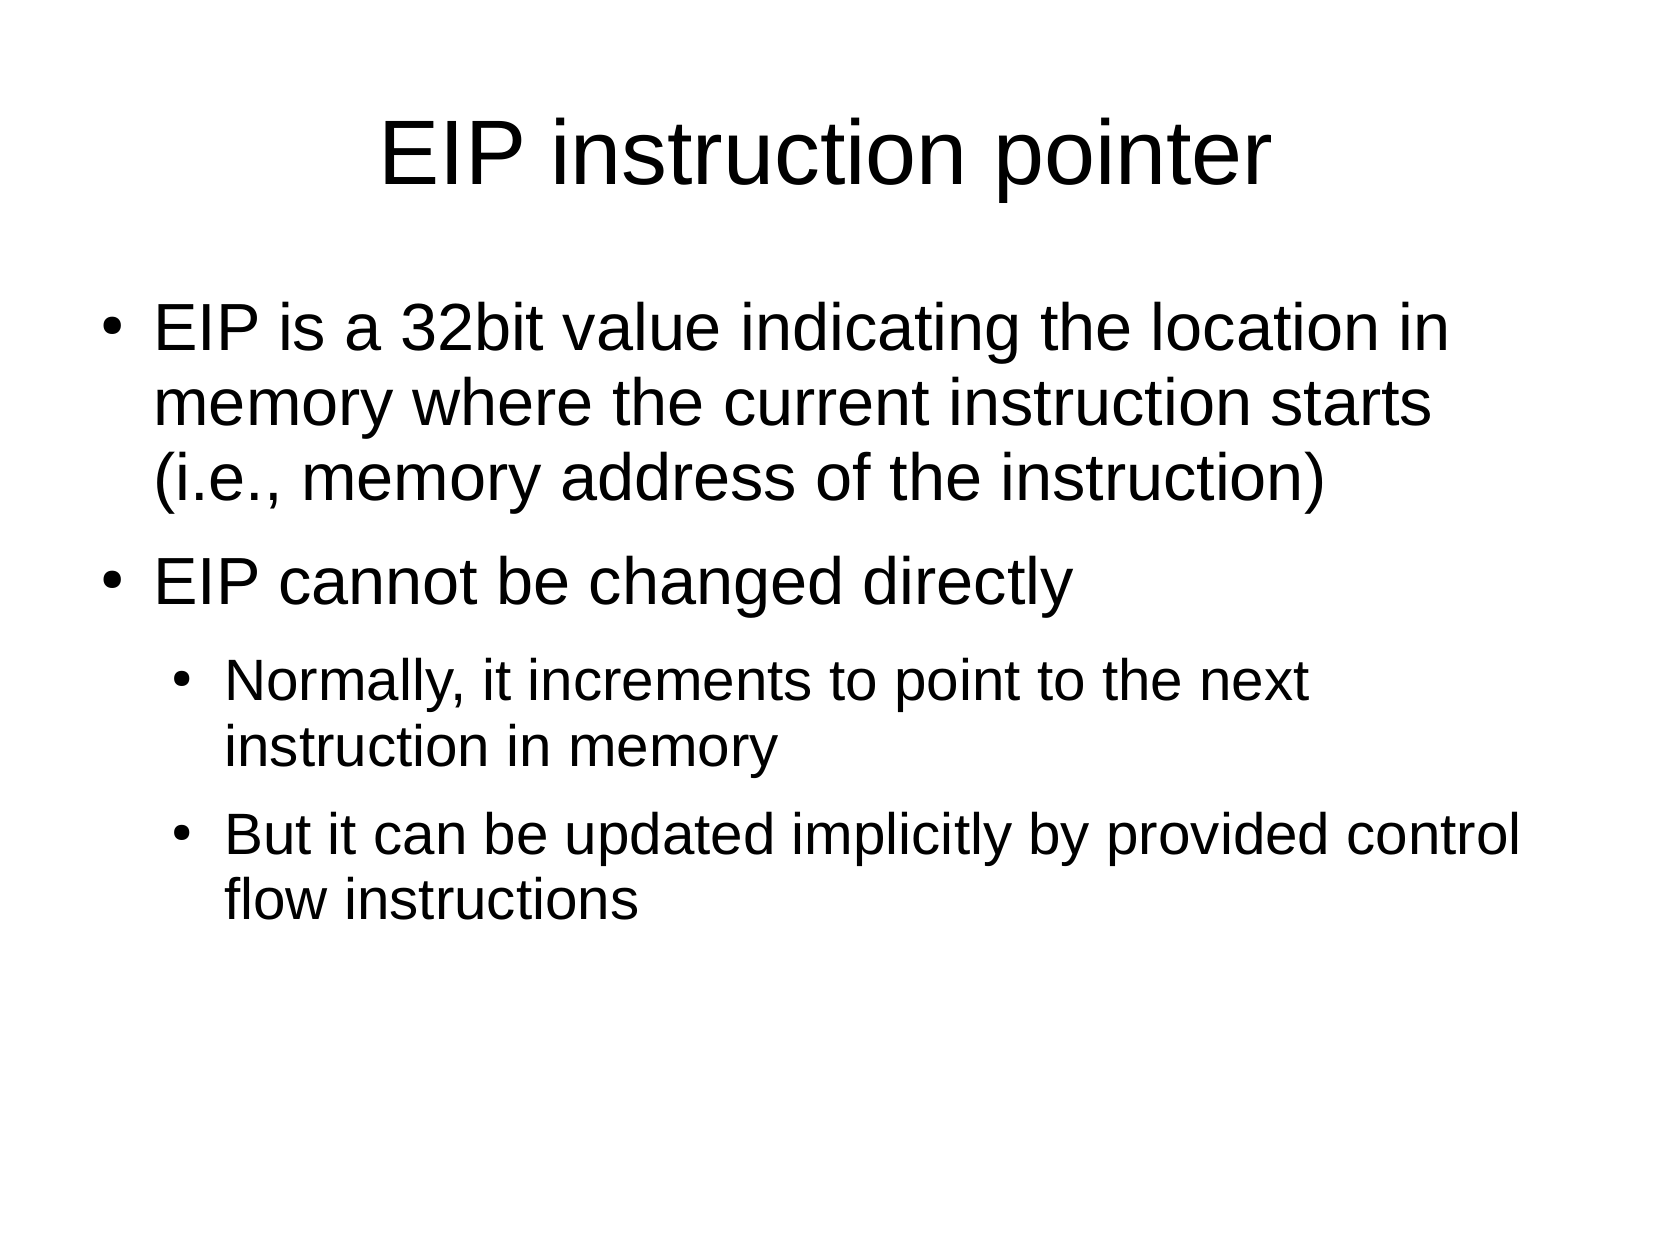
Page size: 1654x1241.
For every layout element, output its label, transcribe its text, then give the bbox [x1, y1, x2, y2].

title EIP instruction pointer [82, 49, 1571, 257]
list EIP is a 32bit value indicating the location in memory where the current instruction starts (i.e., memory address of the instruction) EIP cannot be changed directly Normally, it increments to point to the next instruction in memory But it can be updated implicitly by provided control flow instructions [82, 290, 1571, 1163]
